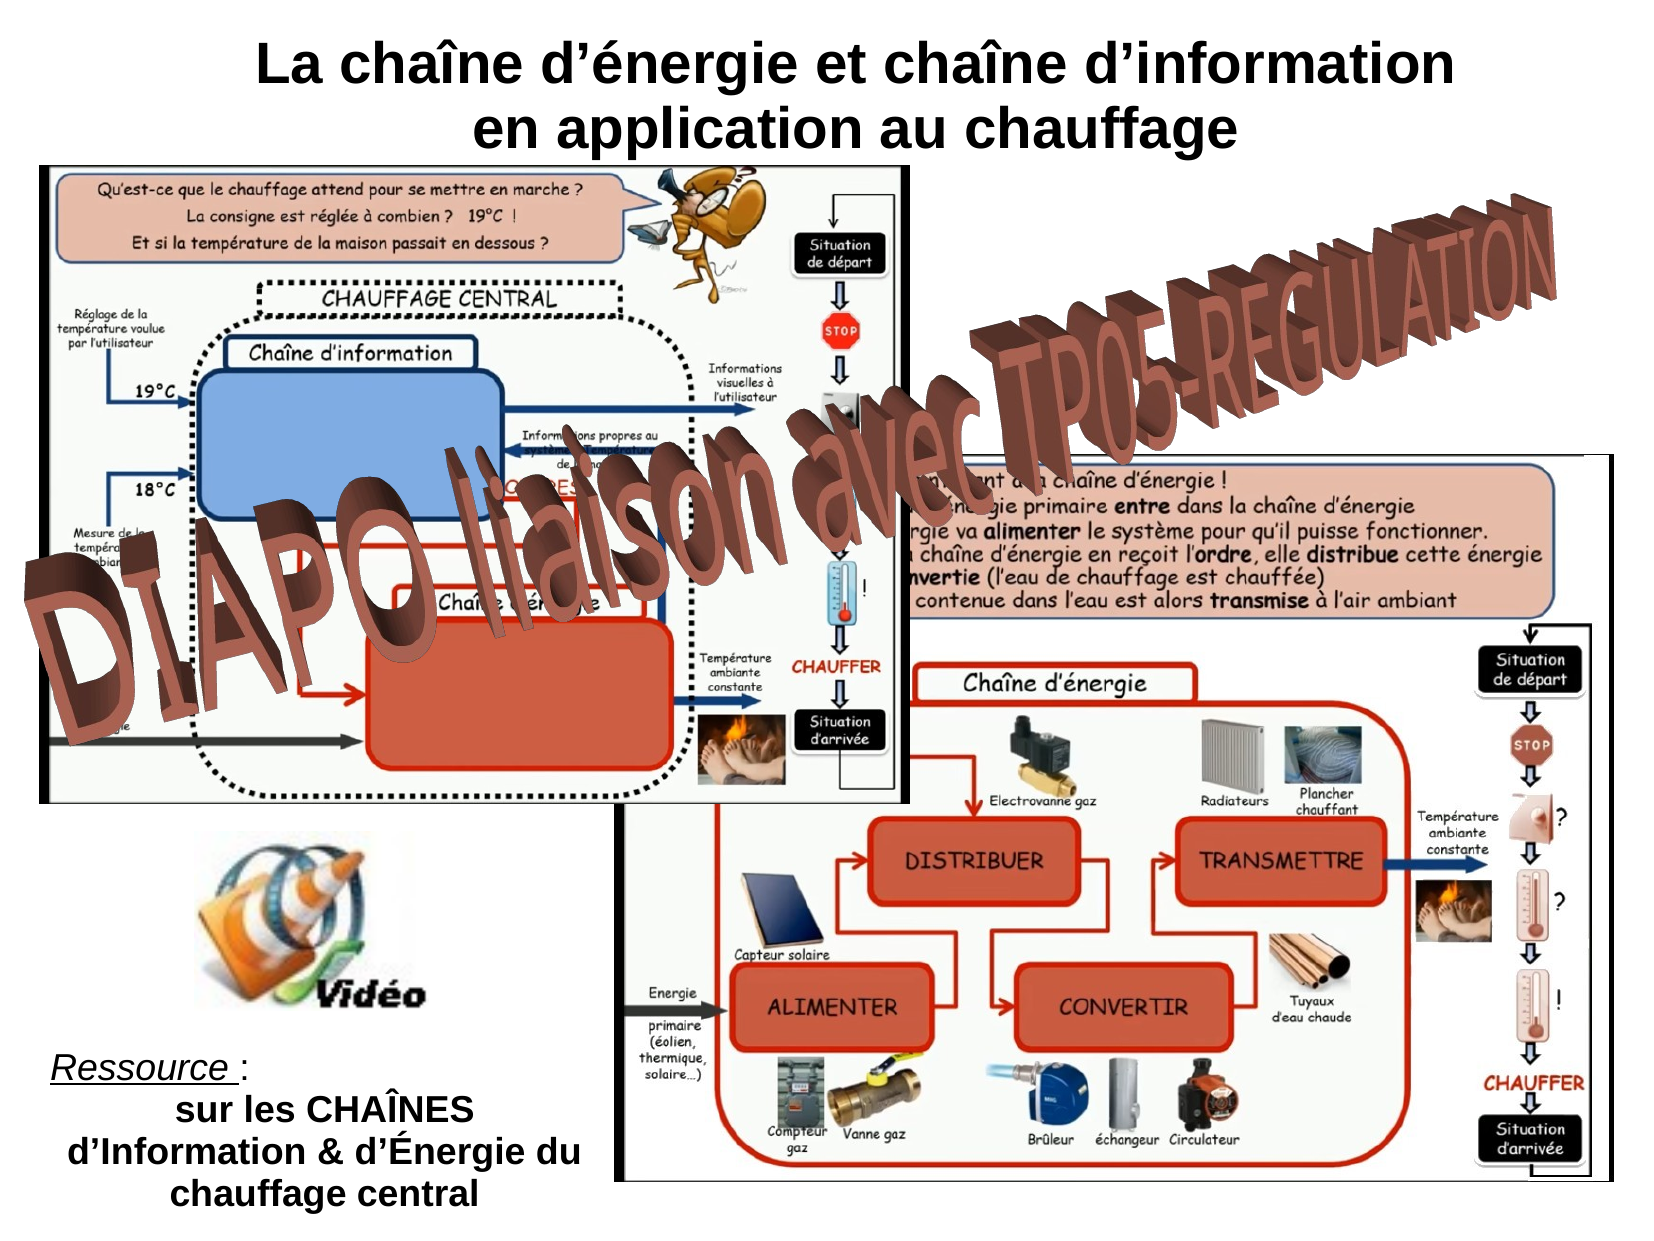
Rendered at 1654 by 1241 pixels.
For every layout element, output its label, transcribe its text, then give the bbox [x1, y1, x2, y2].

text_box La chaîne d’énergie et chaîne d’information en application au chauffage [165, 23, 1548, 169]
picture [39, 165, 1614, 1182]
picture [55, 608, 116, 684]
text_box Ressource : sur les CHAÎNES d’Information & d’Énergie du chauffage central [35, 1039, 615, 1223]
picture [194, 831, 429, 1011]
